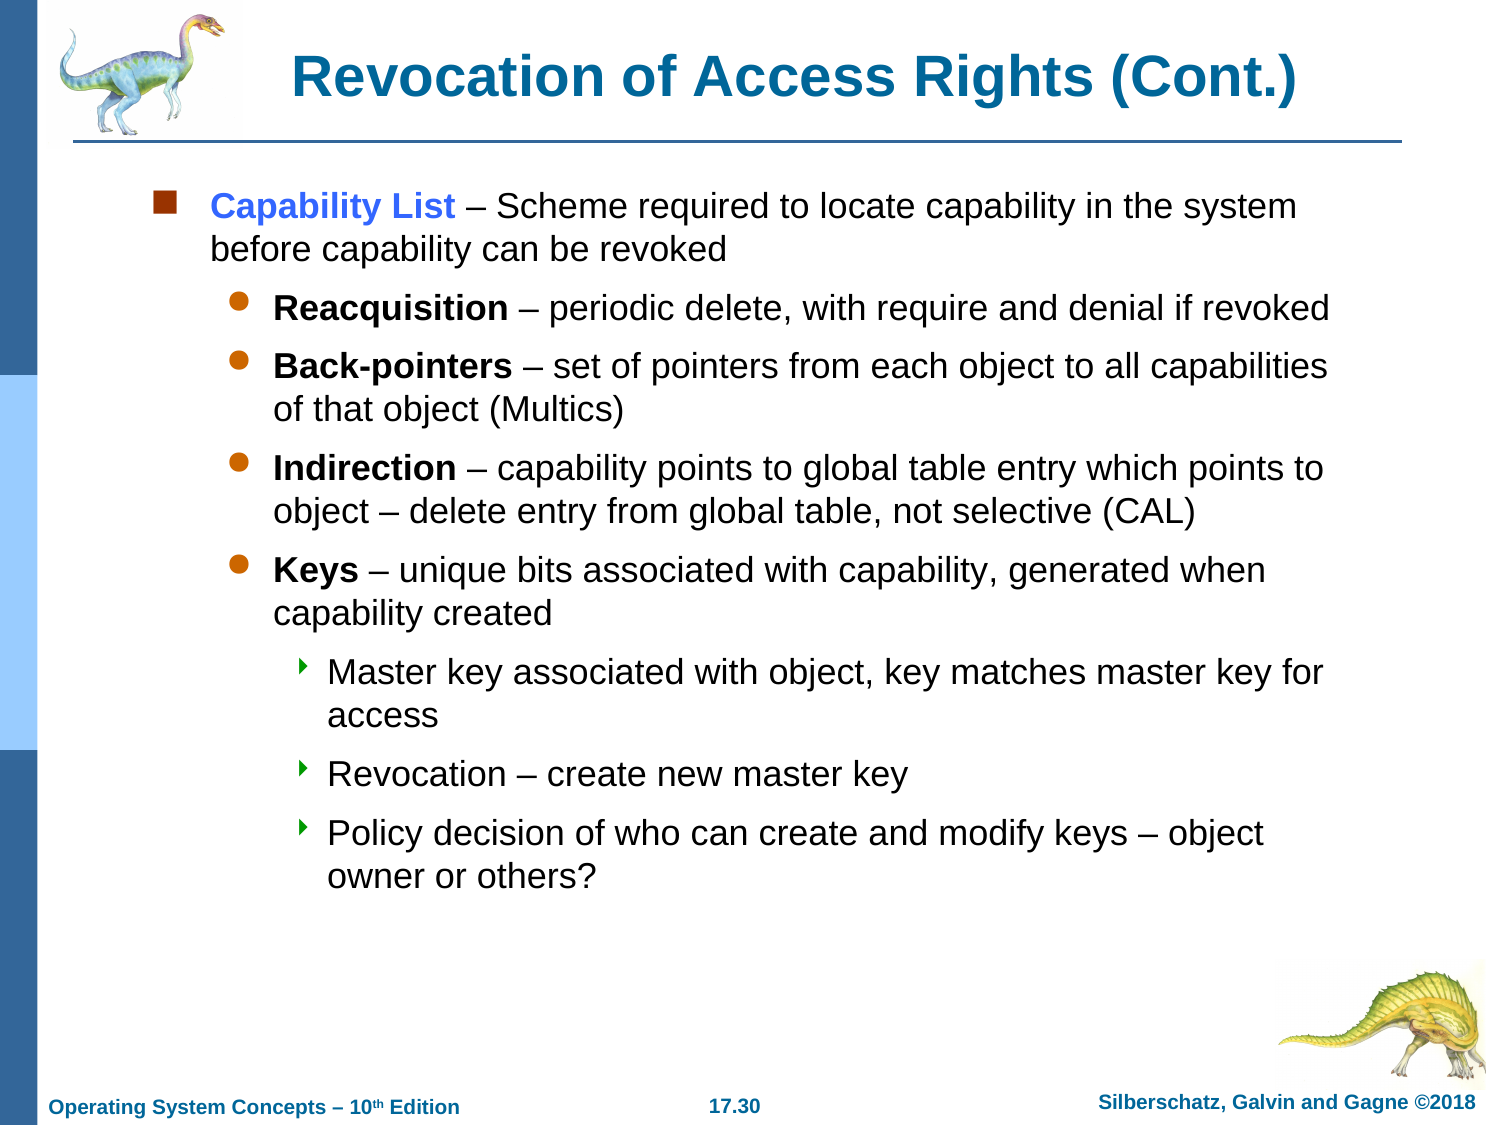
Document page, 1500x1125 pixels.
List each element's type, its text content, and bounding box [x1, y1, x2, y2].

title Revocation of Access Rights (Cont.) [166, 20, 1425, 116]
list Capability List – Scheme required to locate capability in the system before capability can be revoked Reacquisition – periodic delete, with require and denial if revoked Back-pointers – set of pointers from each object to all capabilities of that object (Multics) Indirection – capability points to global table entry which points to object – delete entry from global table, not selective (CAL) Keys – unique bits associated with capability, generated when capability created Master key associated with object, key matches master key for access Revocation – create new master key Policy decision of who can create and modify keys – object owner or others? [141, 174, 1353, 953]
picture [1415, 1094, 1423, 1099]
picture [46, 0, 243, 149]
picture [1275, 959, 1486, 1090]
